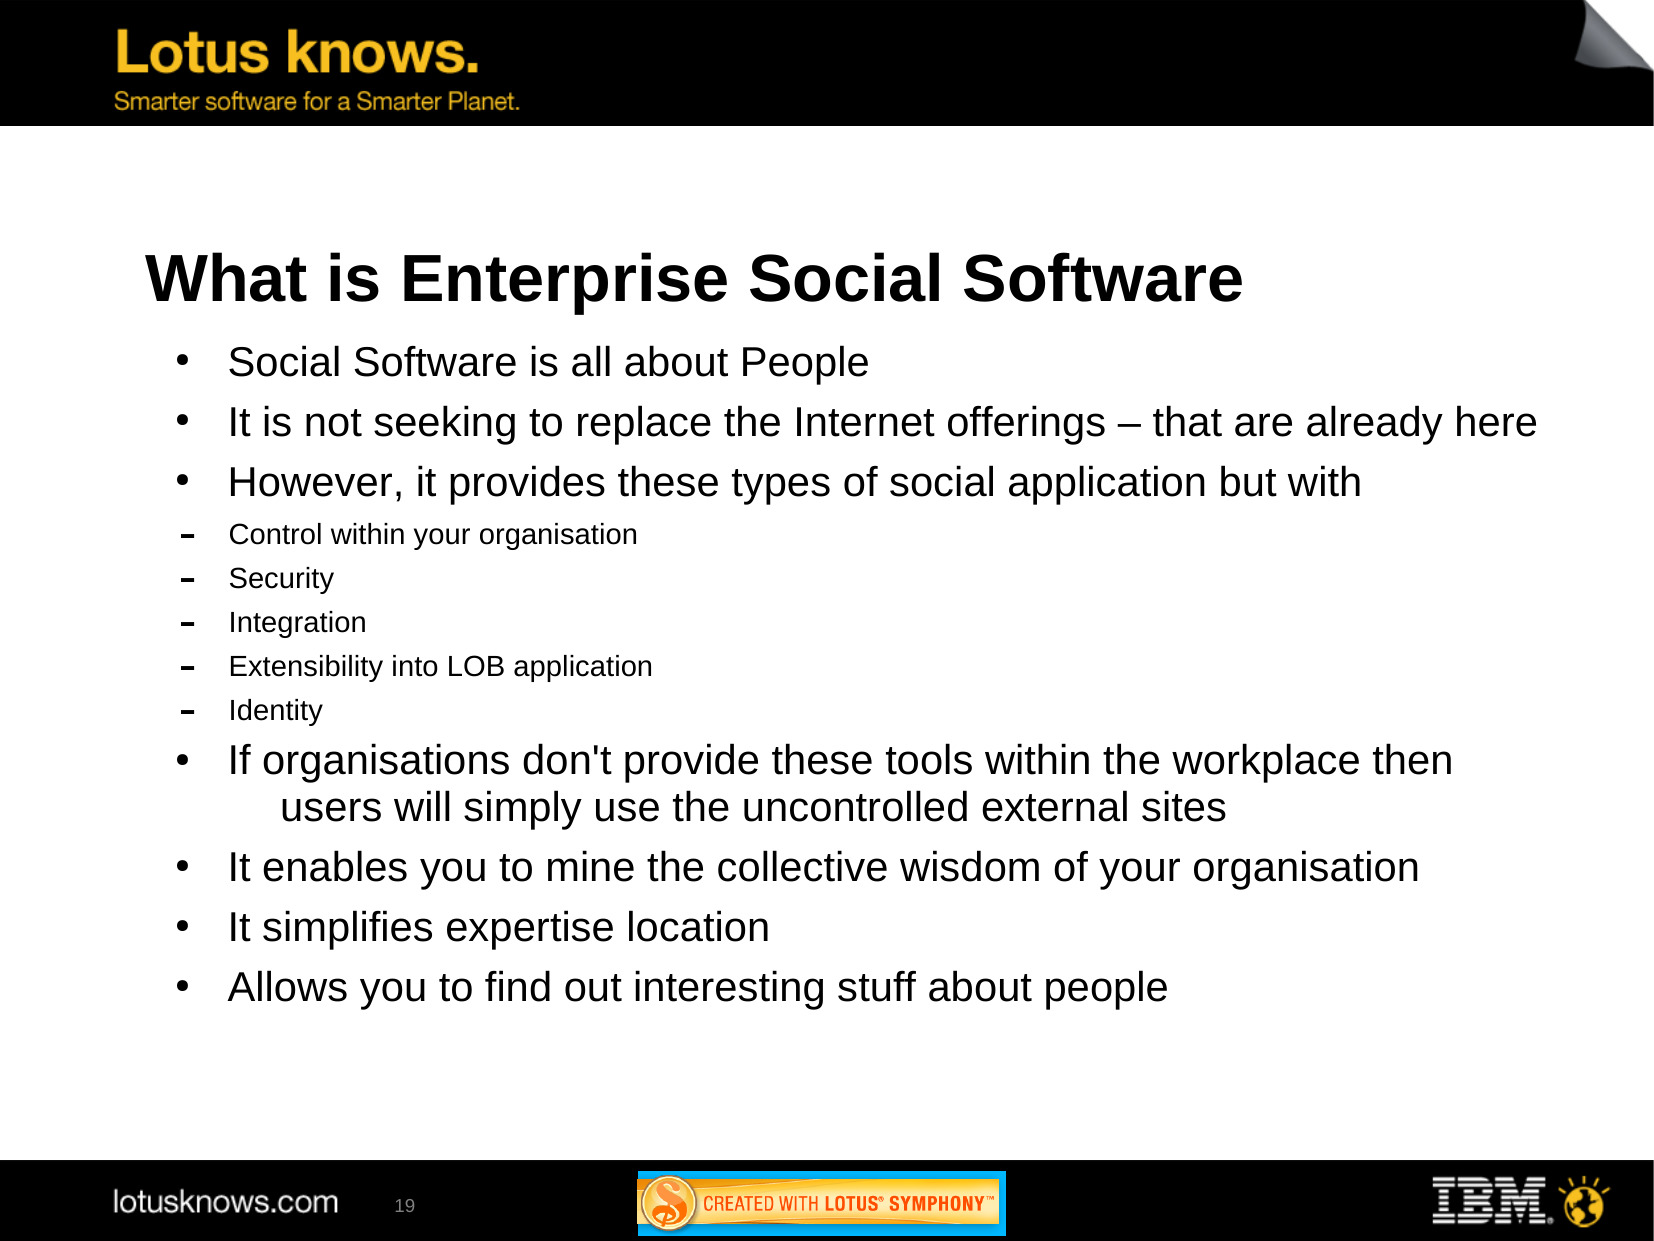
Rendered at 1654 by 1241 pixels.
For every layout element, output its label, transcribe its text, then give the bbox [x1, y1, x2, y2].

picture [0, 0, 1654, 126]
title What is Enterprise Social Software [145, 144, 1513, 317]
list Social Software is all about People It is not seeking to replace the Internet offerings – that are already here However, it provides these types of social application but with Control within your organisation Security Integration Extensibility into LOB application Identity If organisations don't provide these tools within the workplace then users will simply use the uncontrolled external sites It enables you to mine the collective wisdom of your organisation It simplifies expertise location Allows you to find out interesting stuff about people [139, 338, 1552, 1013]
picture [0, 1160, 1654, 1241]
